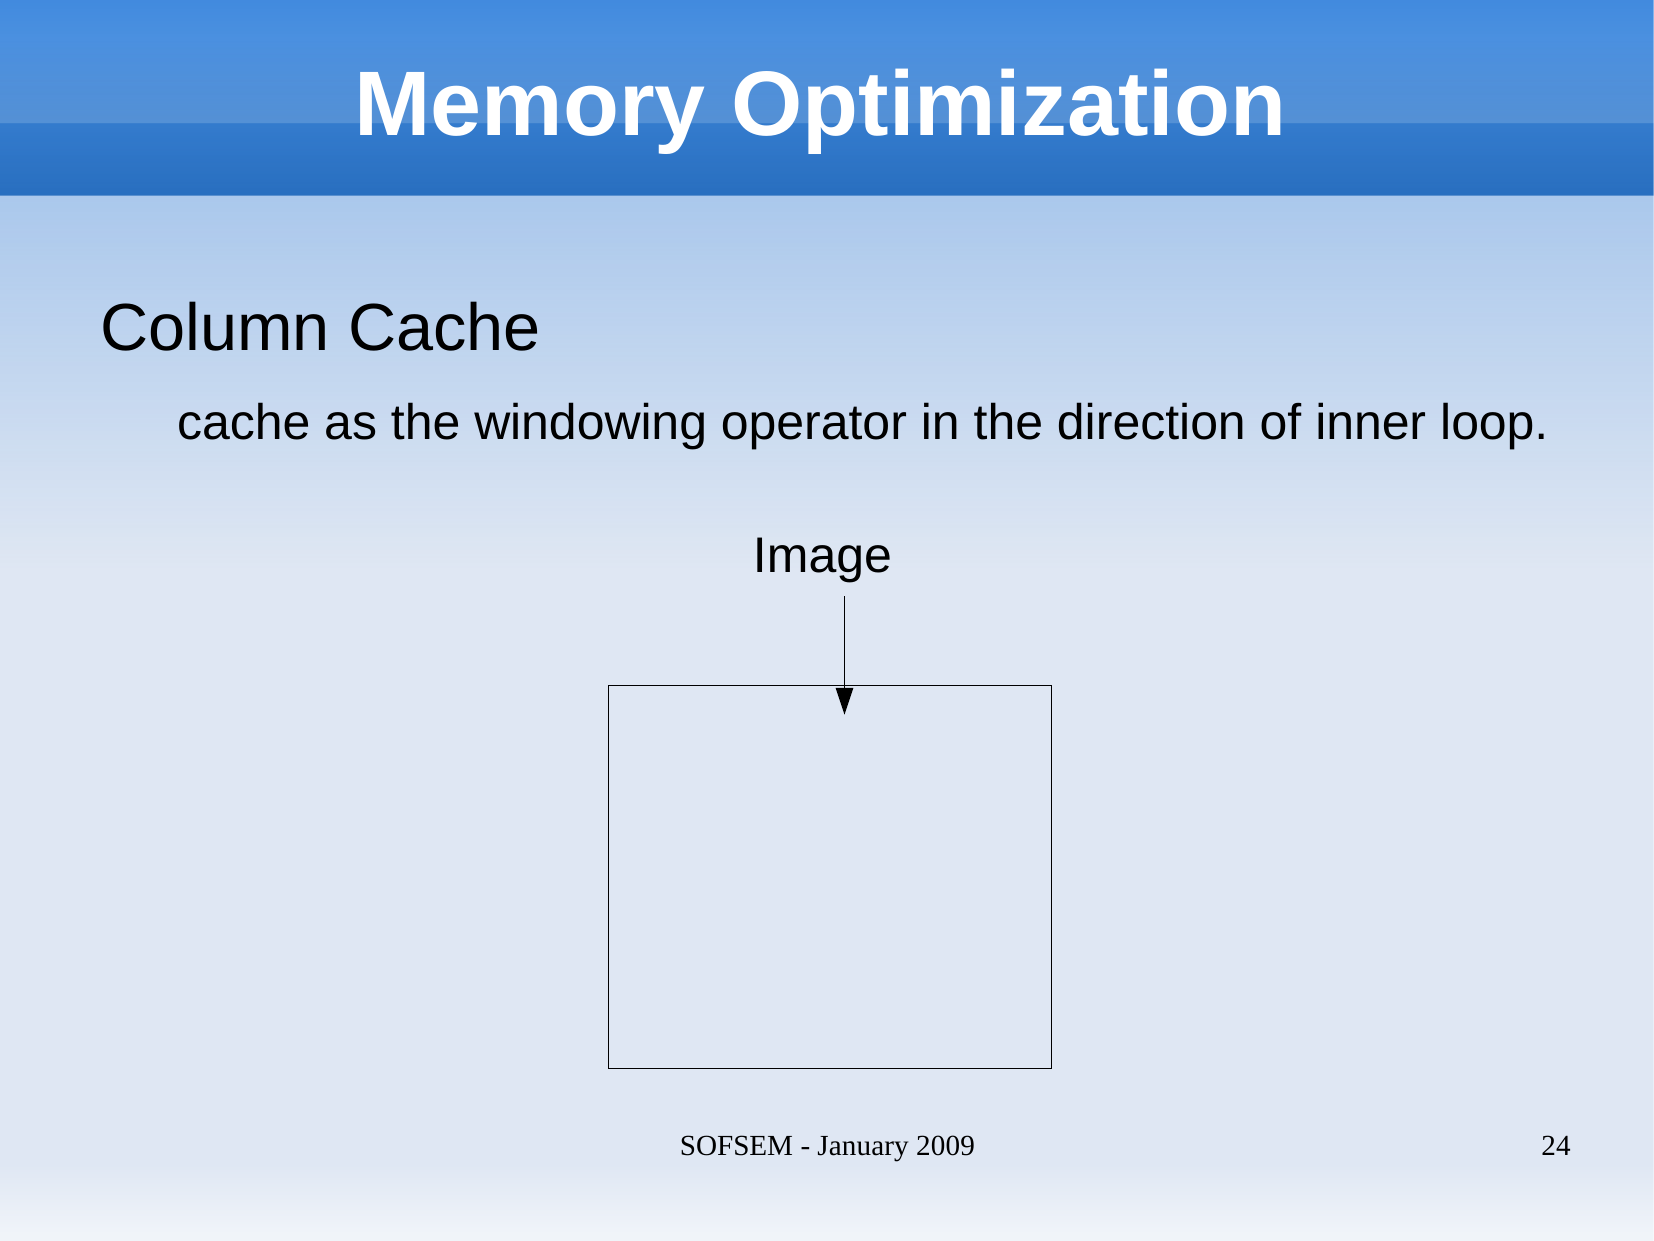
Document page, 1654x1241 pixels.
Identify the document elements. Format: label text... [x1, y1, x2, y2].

title Memory Optimization [76, 0, 1565, 208]
picture [0, 0, 1654, 1241]
list Column Cache cache as the windowing operator in the direction of inner loop. [82, 290, 1571, 451]
text_box Image [738, 519, 908, 591]
